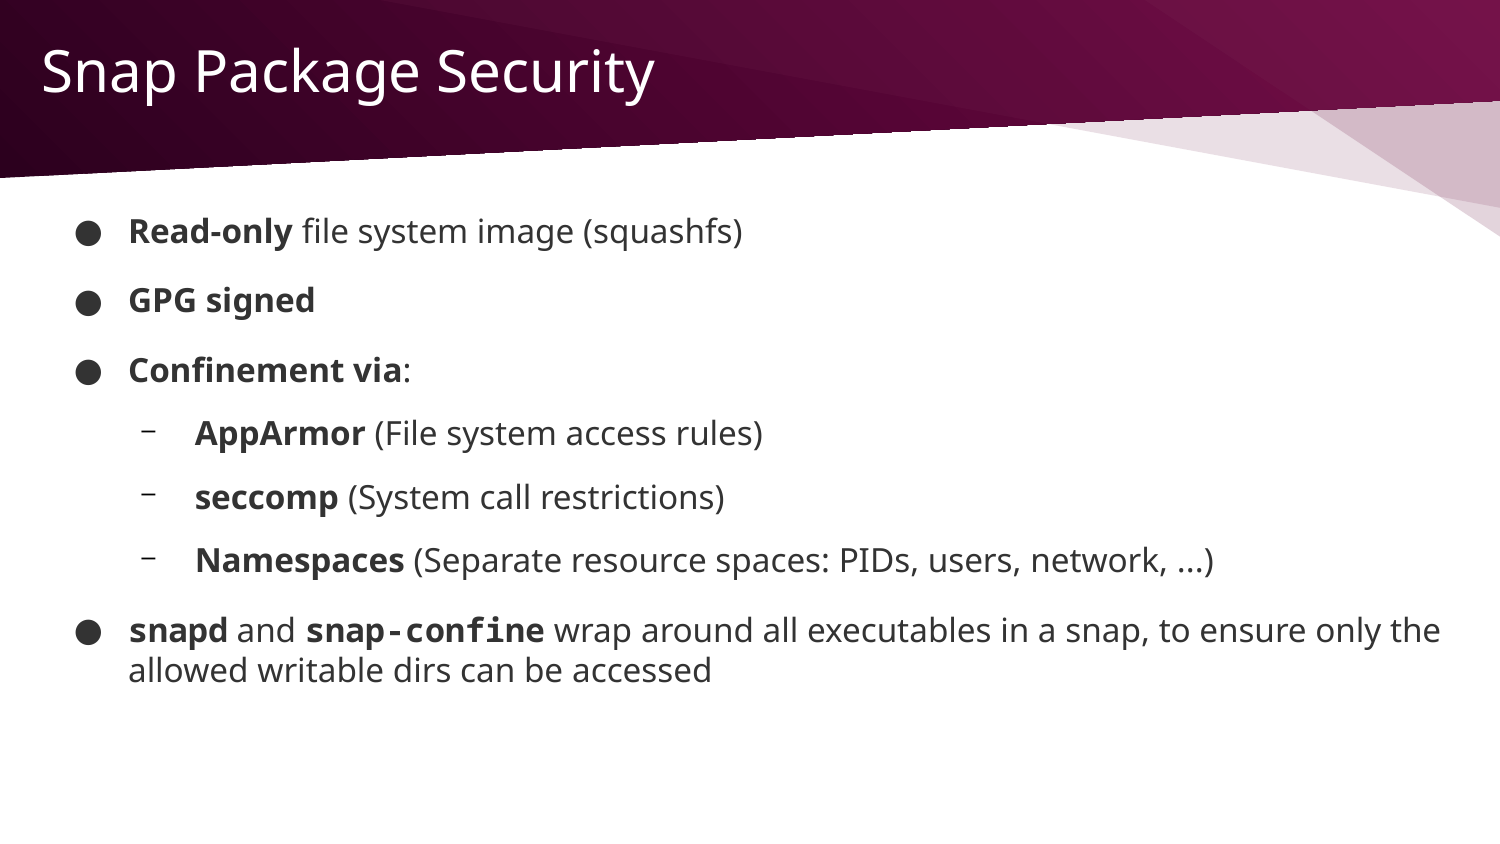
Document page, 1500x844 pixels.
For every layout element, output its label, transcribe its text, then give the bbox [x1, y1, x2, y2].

list Read-only file system image (squashfs) GPG signed Confinement via: AppArmor (File system access rules) seccomp (System call restrictions) Namespaces (Separate resource spaces: PIDs, users, network, ...) snapd and snap-confine wrap around all executables in a snap, to ensure only the allowed writable dirs can be accessed [41, 198, 1463, 759]
title Snap Package Security [41, 5, 1336, 134]
